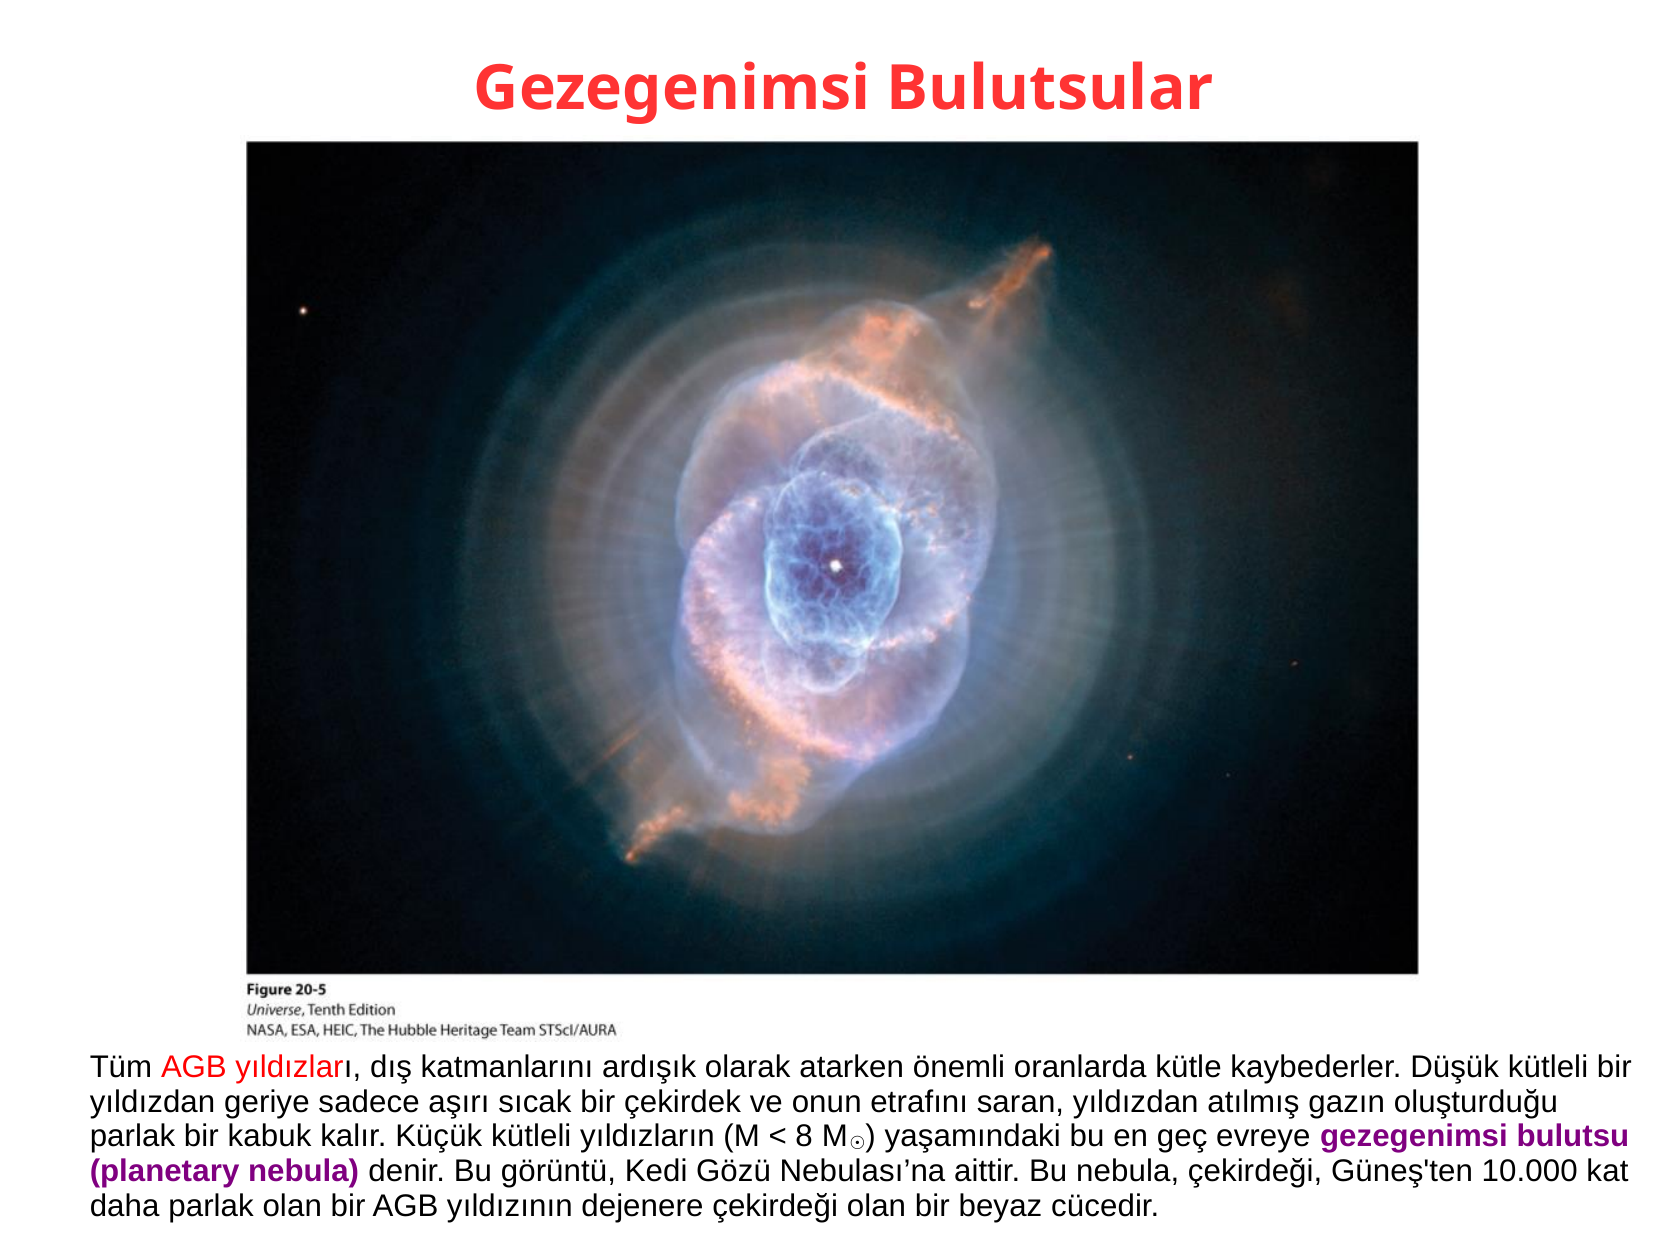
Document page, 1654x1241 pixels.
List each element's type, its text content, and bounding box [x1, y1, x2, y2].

text_box Tüm AGB yıldızları, dış katmanlarını ardışık olarak atarken önemli oranlarda kütle kaybederler. Düşük kütleli bir yıldızdan geriye sadece aşırı sıcak bir çekirdek ve onun etrafını saran, yıldızdan atılmış gazın oluşturduğu parlak bir kabuk kalır. Küçük kütleli yıldızların (M < 8 M☉) yaşamındaki bu en geç evreye gezegenimsi bulutsu (planetary nebula) denir. Bu görüntü, Kedi Gözü Nebulası’na aittir. Bu nebula, çekirdeği, Güneş'ten 10.000 kat daha parlak olan bir AGB yıldızının dejenere çekirdeği olan bir beyaz cücedir. [75, 1041, 1653, 1241]
title Gezegenimsi Bulutsular [82, 18, 1571, 151]
picture [240, 135, 1425, 1041]
